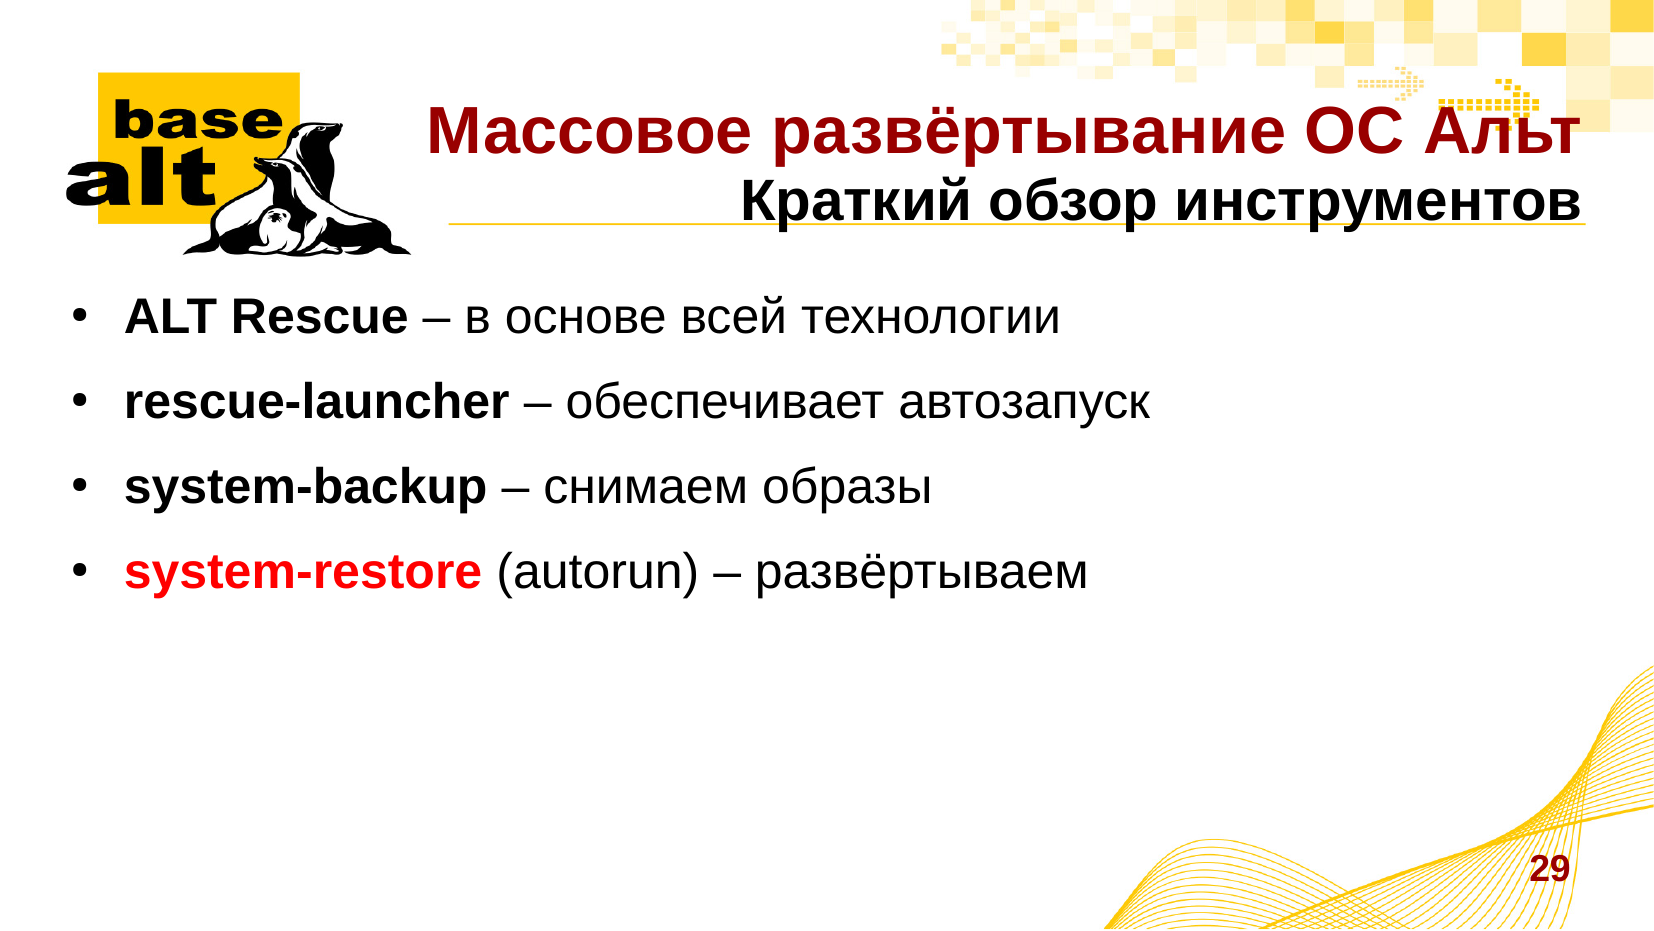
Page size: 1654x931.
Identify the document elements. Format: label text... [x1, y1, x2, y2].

picture [0, 0, 1654, 931]
list ALT Rescue – в основе всей технологии rescue-launcher – обеспечивает автозапуск system-backup – снимаем образы system-restore (autorun) – развёртываем [53, 287, 1583, 898]
title Массовое развёртывание ОС Альт Краткий обзор инструментов [372, 81, 1583, 245]
